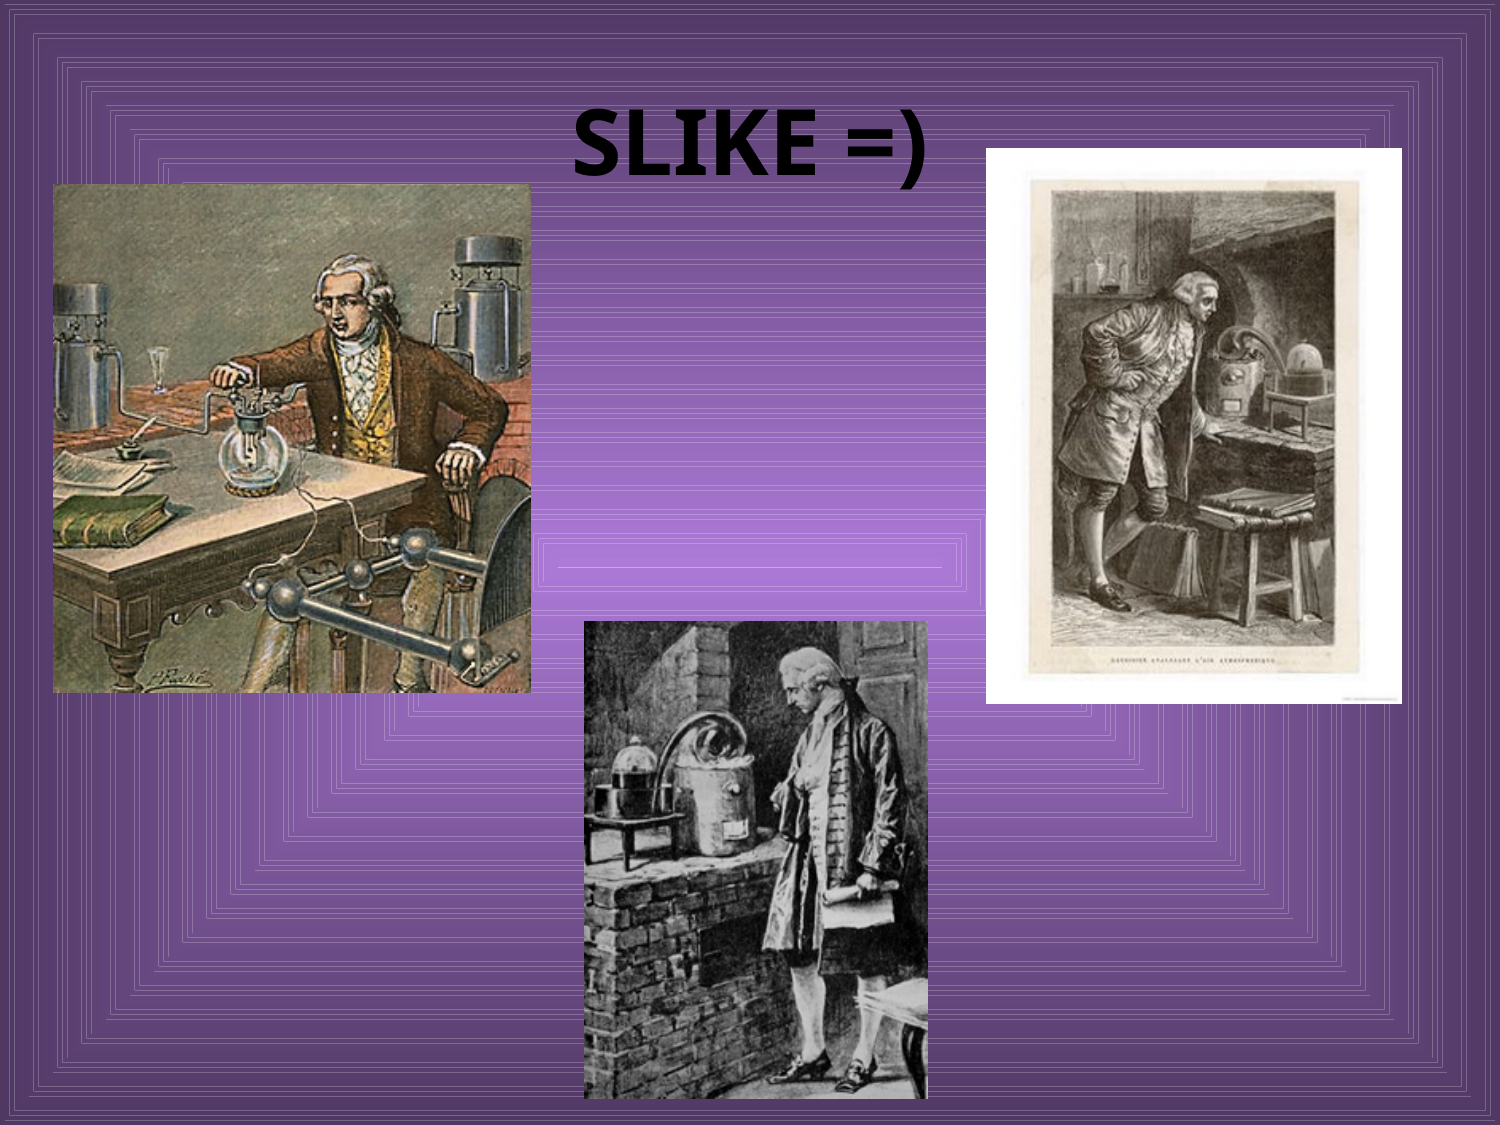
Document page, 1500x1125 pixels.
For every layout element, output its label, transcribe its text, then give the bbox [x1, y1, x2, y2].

picture [986, 148, 1402, 704]
title SLIKE =) [75, 45, 1425, 233]
picture [584, 621, 928, 1099]
picture [53, 184, 531, 693]
